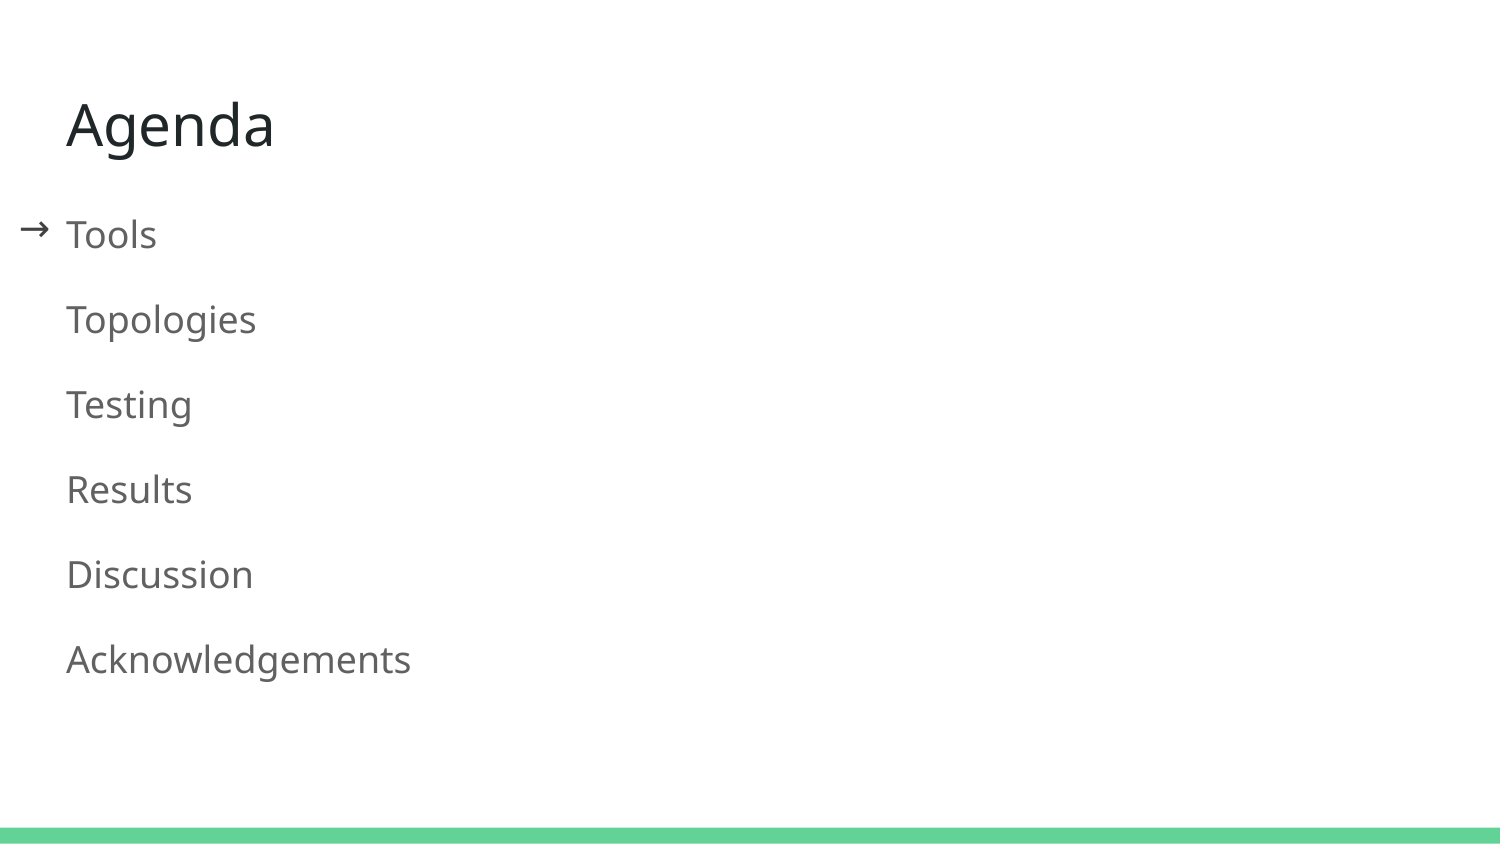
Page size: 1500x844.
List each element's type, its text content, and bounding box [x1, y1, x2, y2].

text_box → [0, 189, 66, 259]
list Tools Topologies Testing Results Discussion Acknowledgements [51, 189, 1449, 750]
title Agenda [51, 72, 1449, 167]
